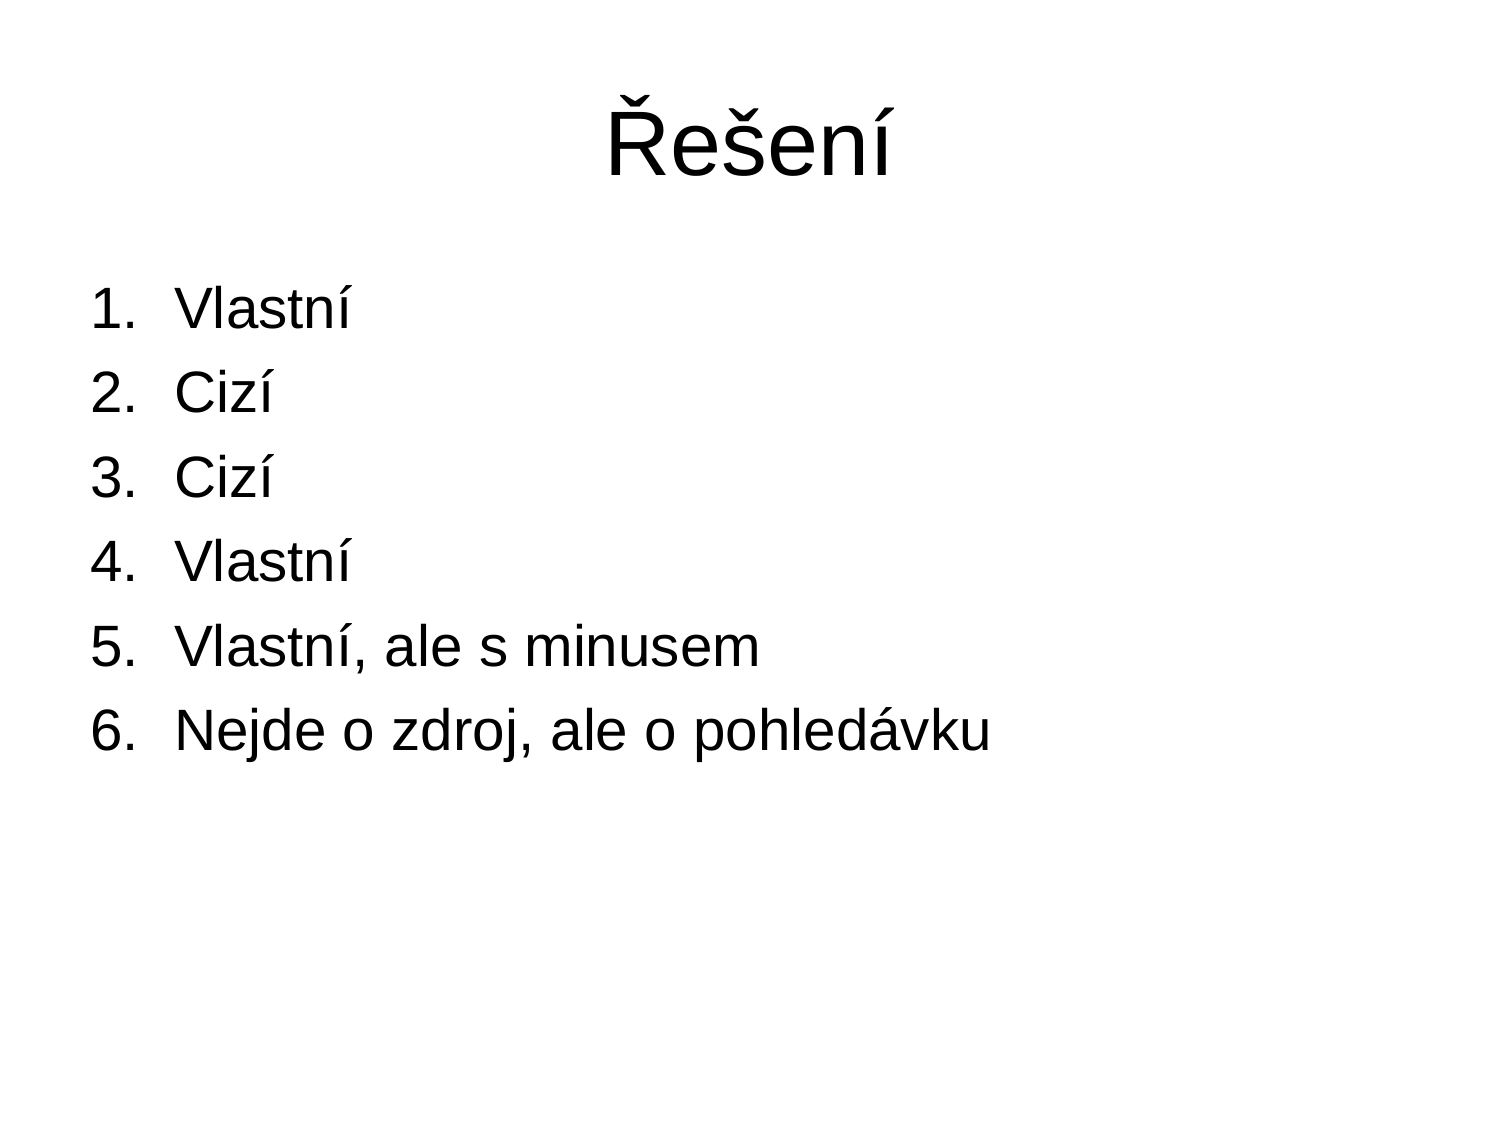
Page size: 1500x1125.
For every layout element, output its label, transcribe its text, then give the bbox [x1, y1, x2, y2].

title Řešení [75, 45, 1426, 233]
list Vlastní Cizí Cizí Vlastní Vlastní, ale s minusem Nejde o zdroj, ale o pohledávku [75, 262, 1426, 1006]
